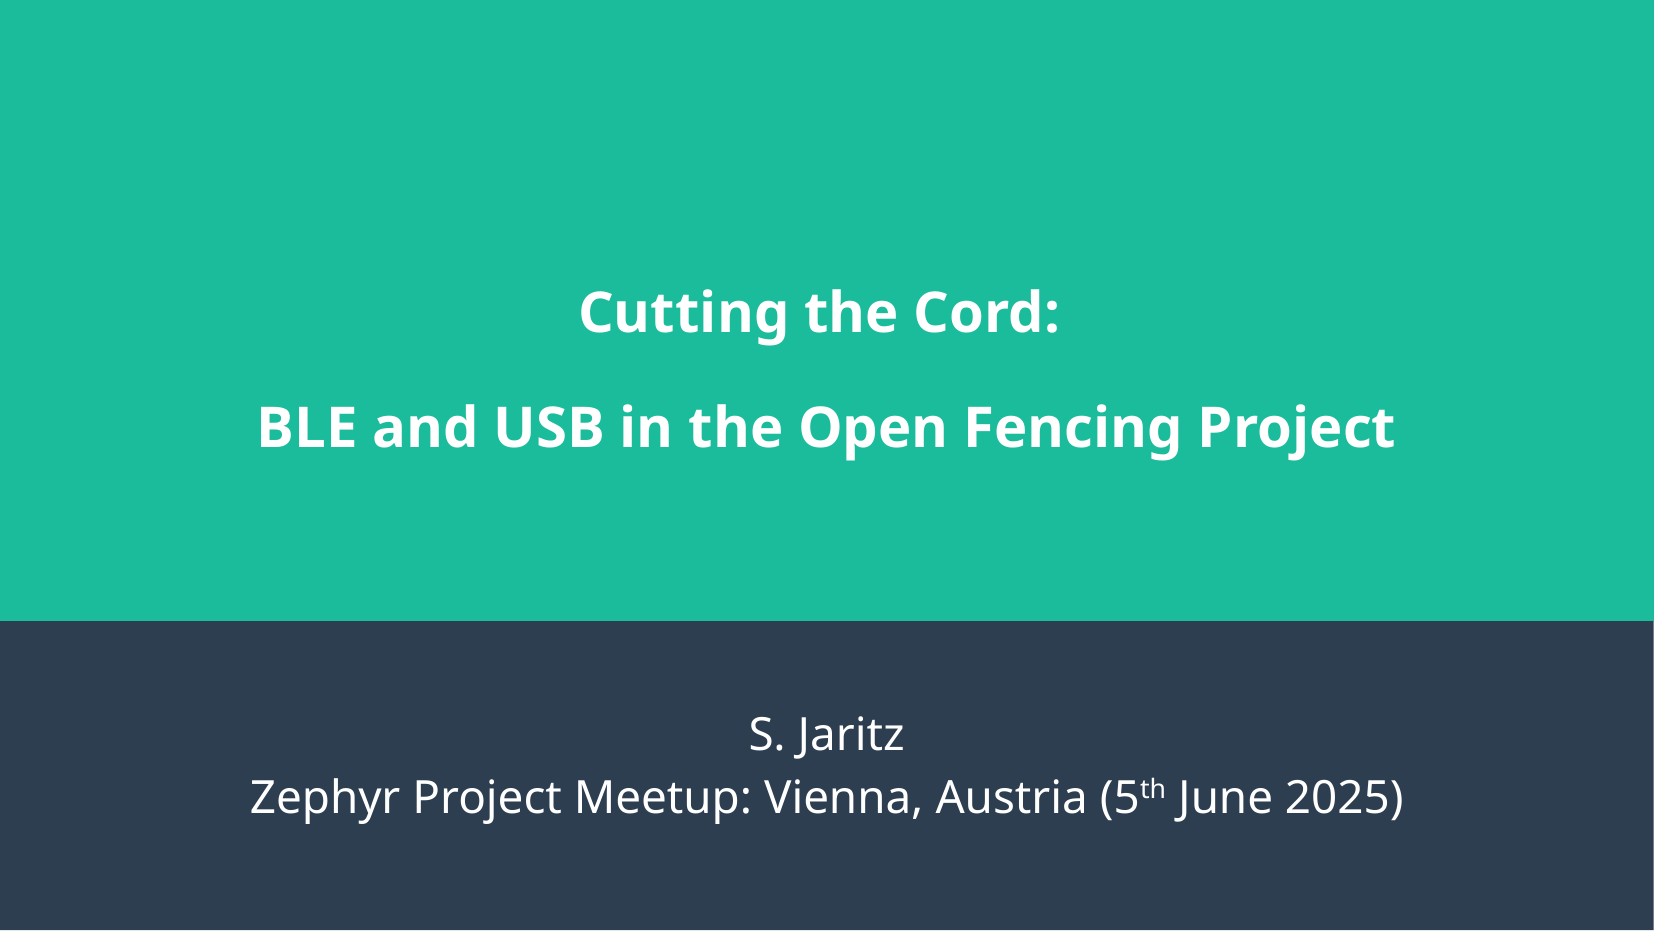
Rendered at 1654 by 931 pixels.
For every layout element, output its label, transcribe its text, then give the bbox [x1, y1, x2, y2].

subtitle S. Jaritz Zephyr Project Meetup: Vienna, Austria (5th June 2025) [59, 642, 1595, 886]
title Cutting the Cord: BLE and USB in the Open Fencing Project [59, 59, 1595, 640]
